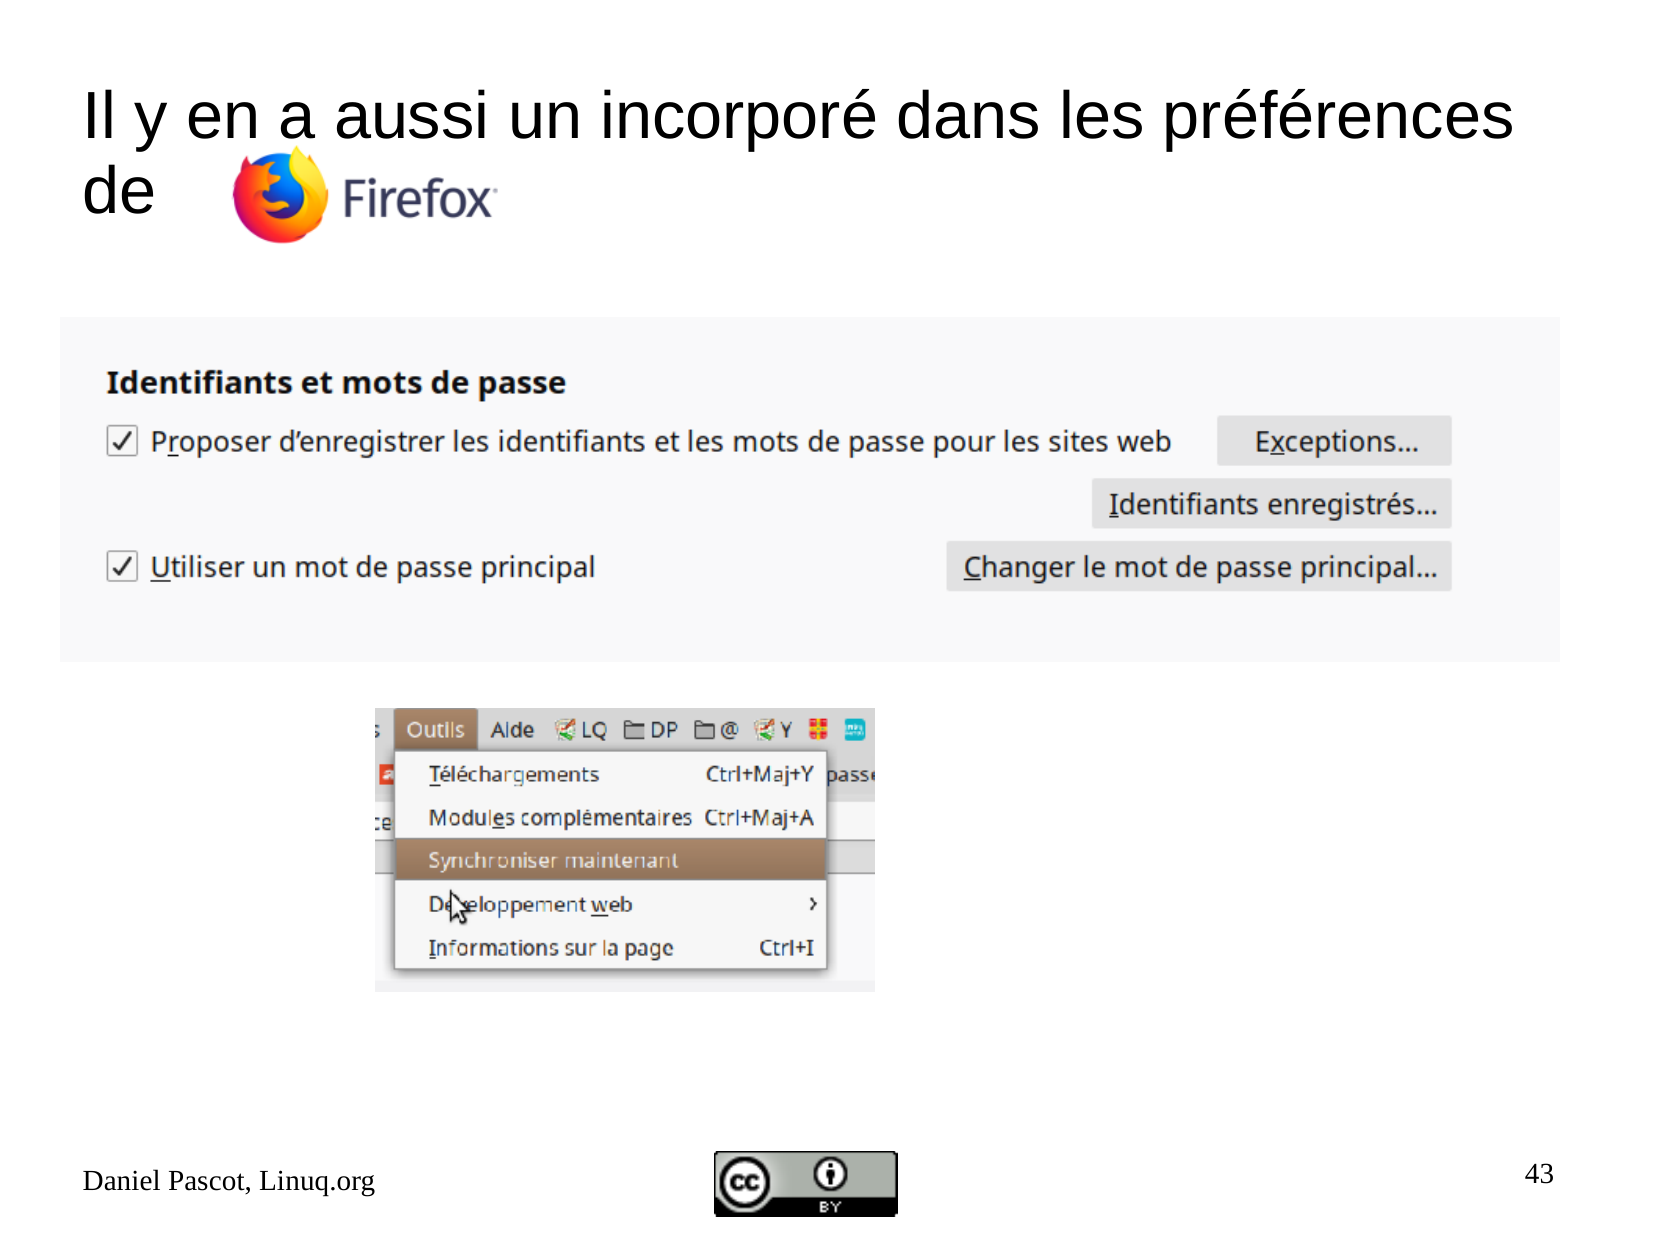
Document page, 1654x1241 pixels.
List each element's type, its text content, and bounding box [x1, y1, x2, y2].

picture [375, 708, 875, 992]
picture [714, 1151, 898, 1217]
picture [60, 317, 1560, 662]
title Il y en a aussi un incorporé dans les préférences de [82, 49, 1571, 257]
